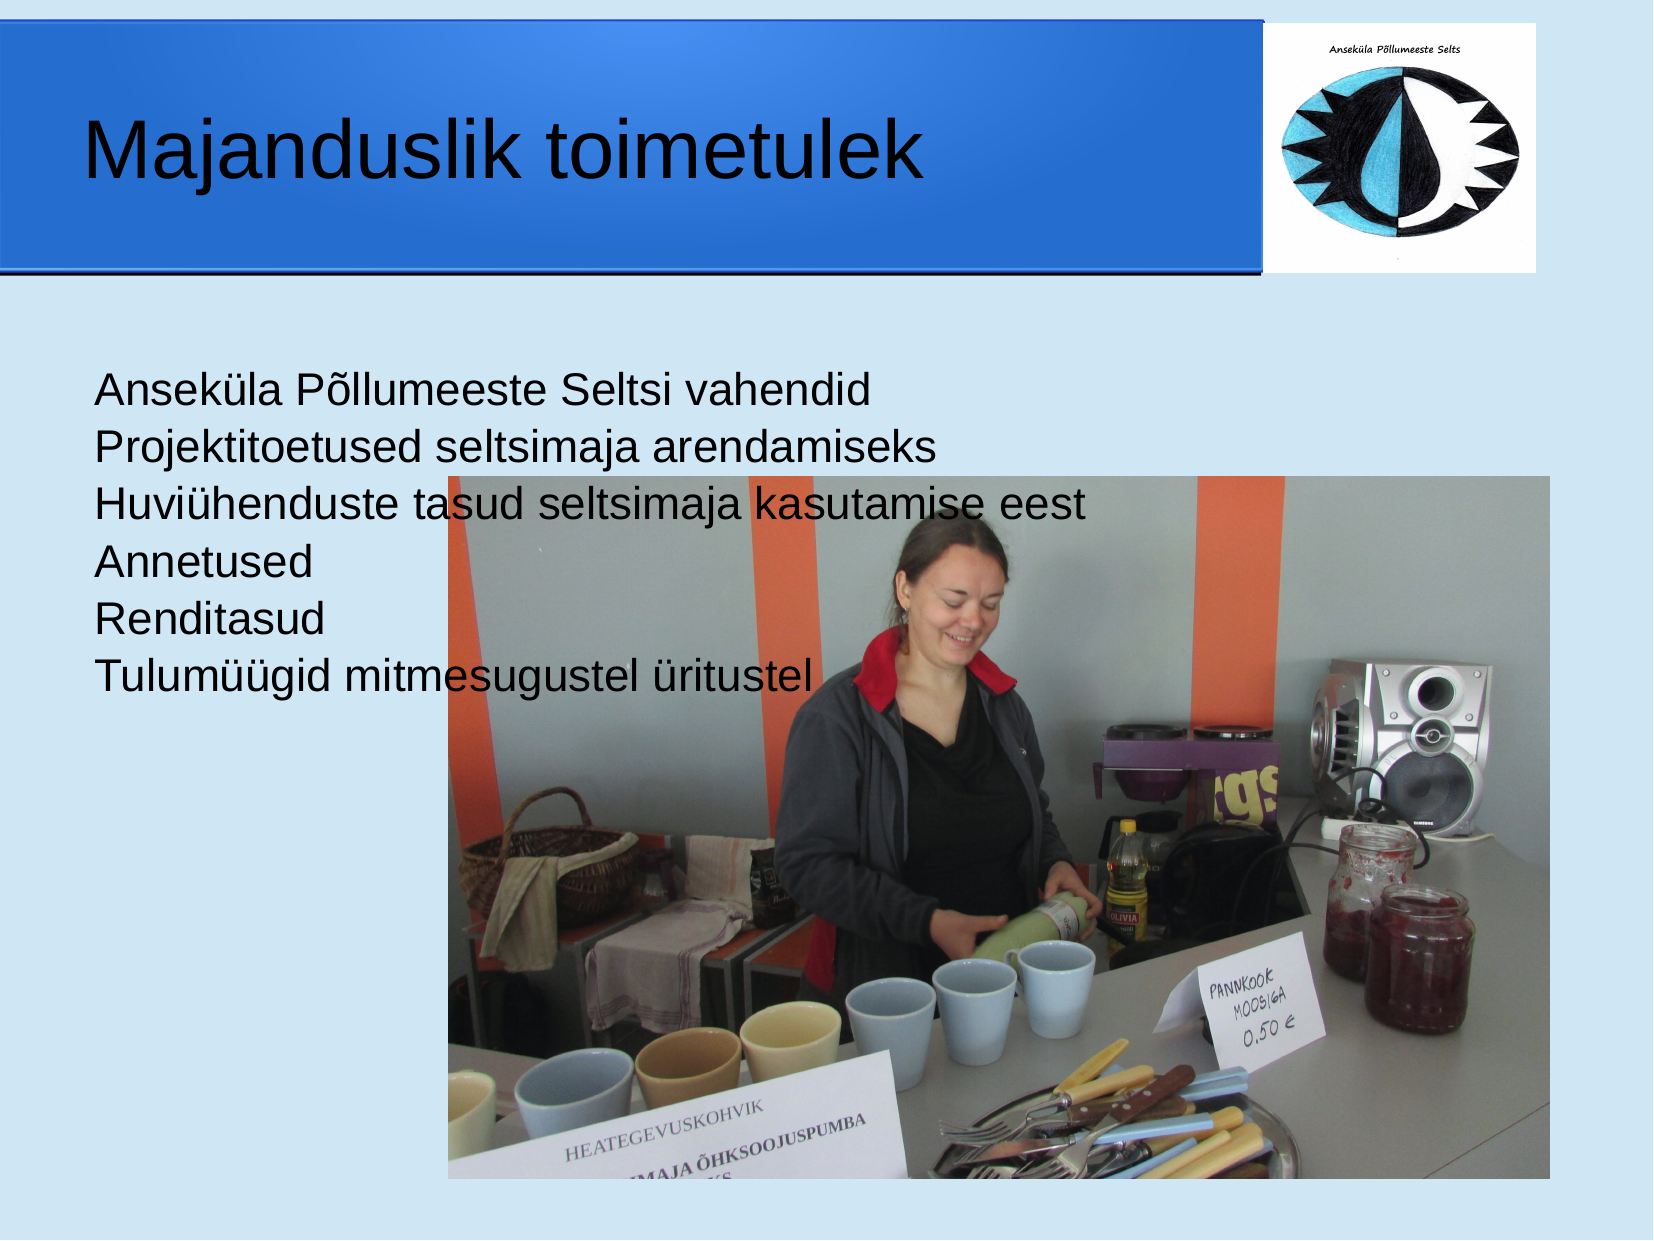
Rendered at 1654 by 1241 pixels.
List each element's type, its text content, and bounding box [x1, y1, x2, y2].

picture [1263, 23, 1536, 273]
list Anseküla Põllumeeste Seltsi vahendid Projektitoetused seltsimaja arendamiseks Huviühenduste tasud seltsimaja kasutamise eest Annetused Renditasud Tulumüügid mitmesugustel üritustel [94, 307, 1571, 1019]
picture [448, 1019, 1550, 1179]
title Majanduslik toimetulek [82, 47, 1235, 252]
